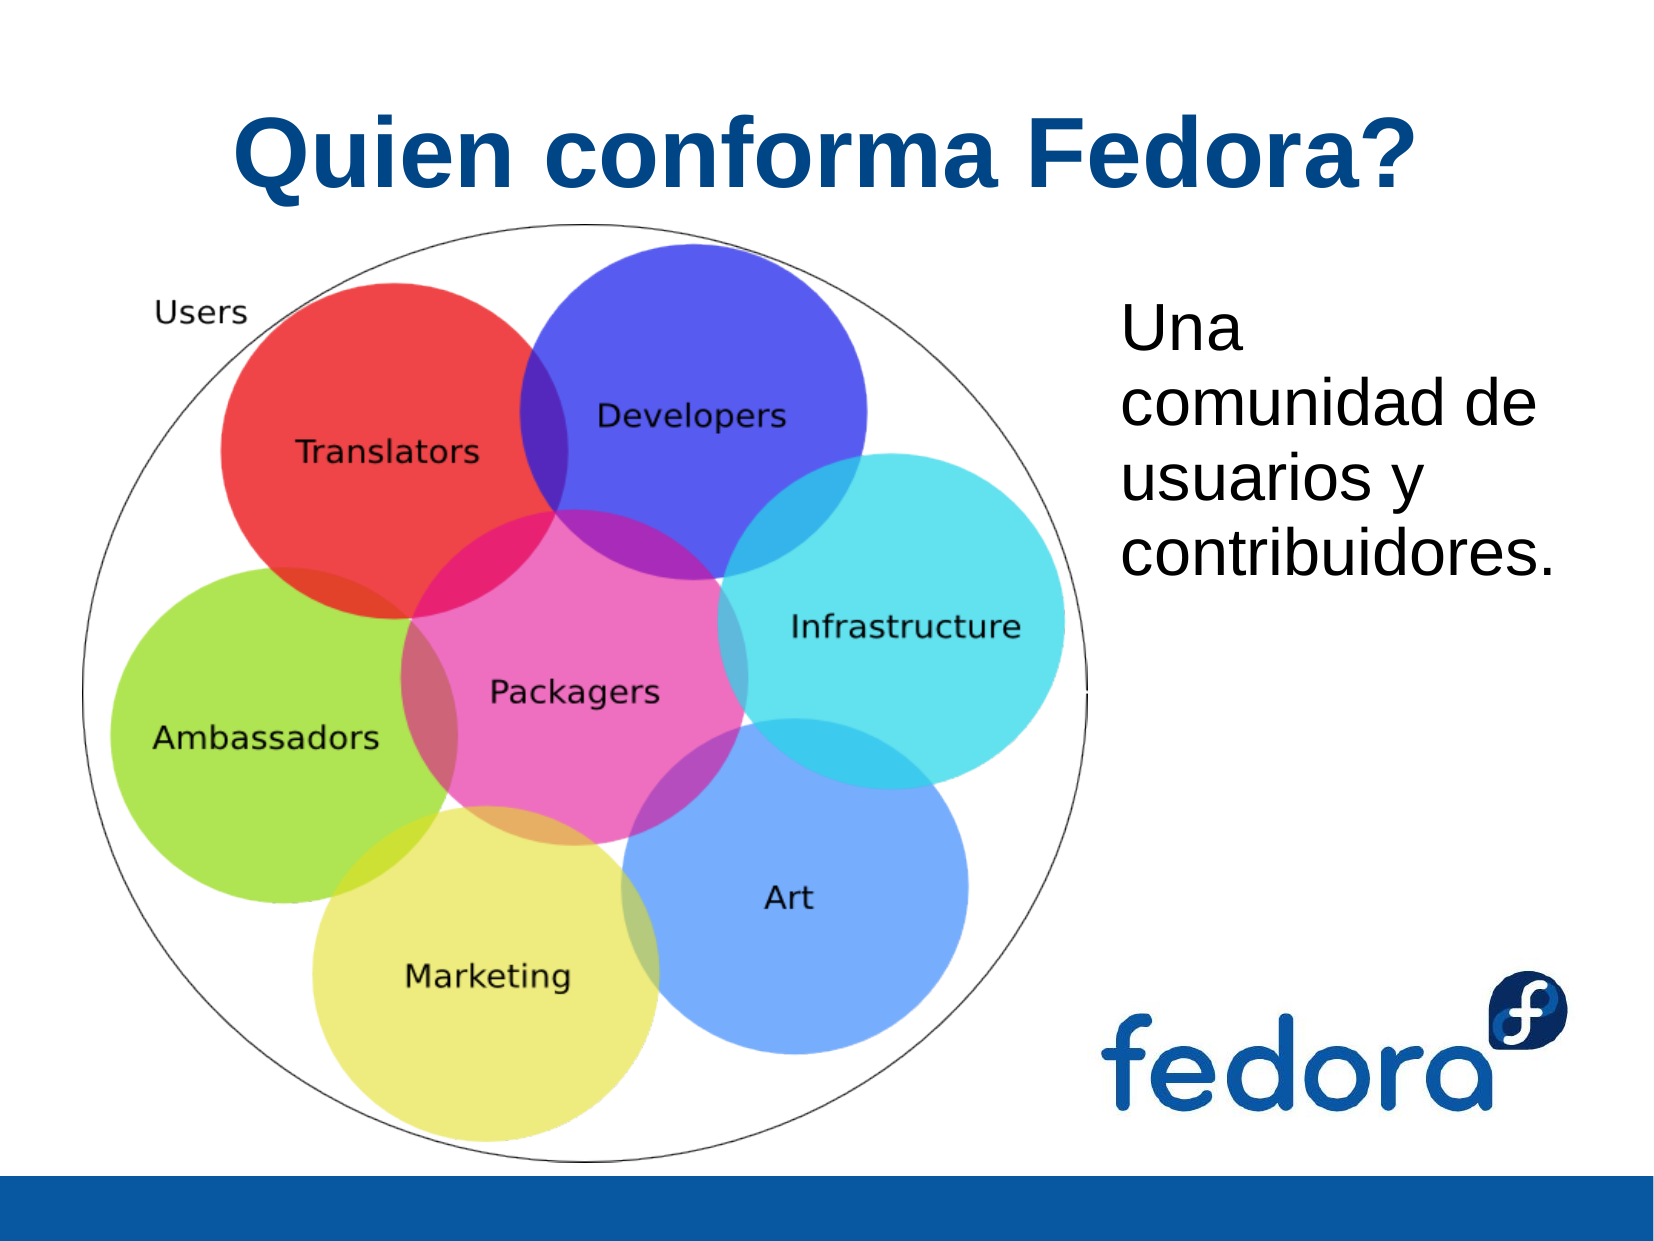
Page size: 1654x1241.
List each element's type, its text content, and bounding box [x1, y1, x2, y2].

picture [82, 224, 1576, 1163]
title Quien conforma Fedora? [82, 49, 1571, 257]
picture [0, 1176, 1654, 1241]
list Una comunidad de usuarios y contribuidores. [1050, 290, 1572, 1094]
